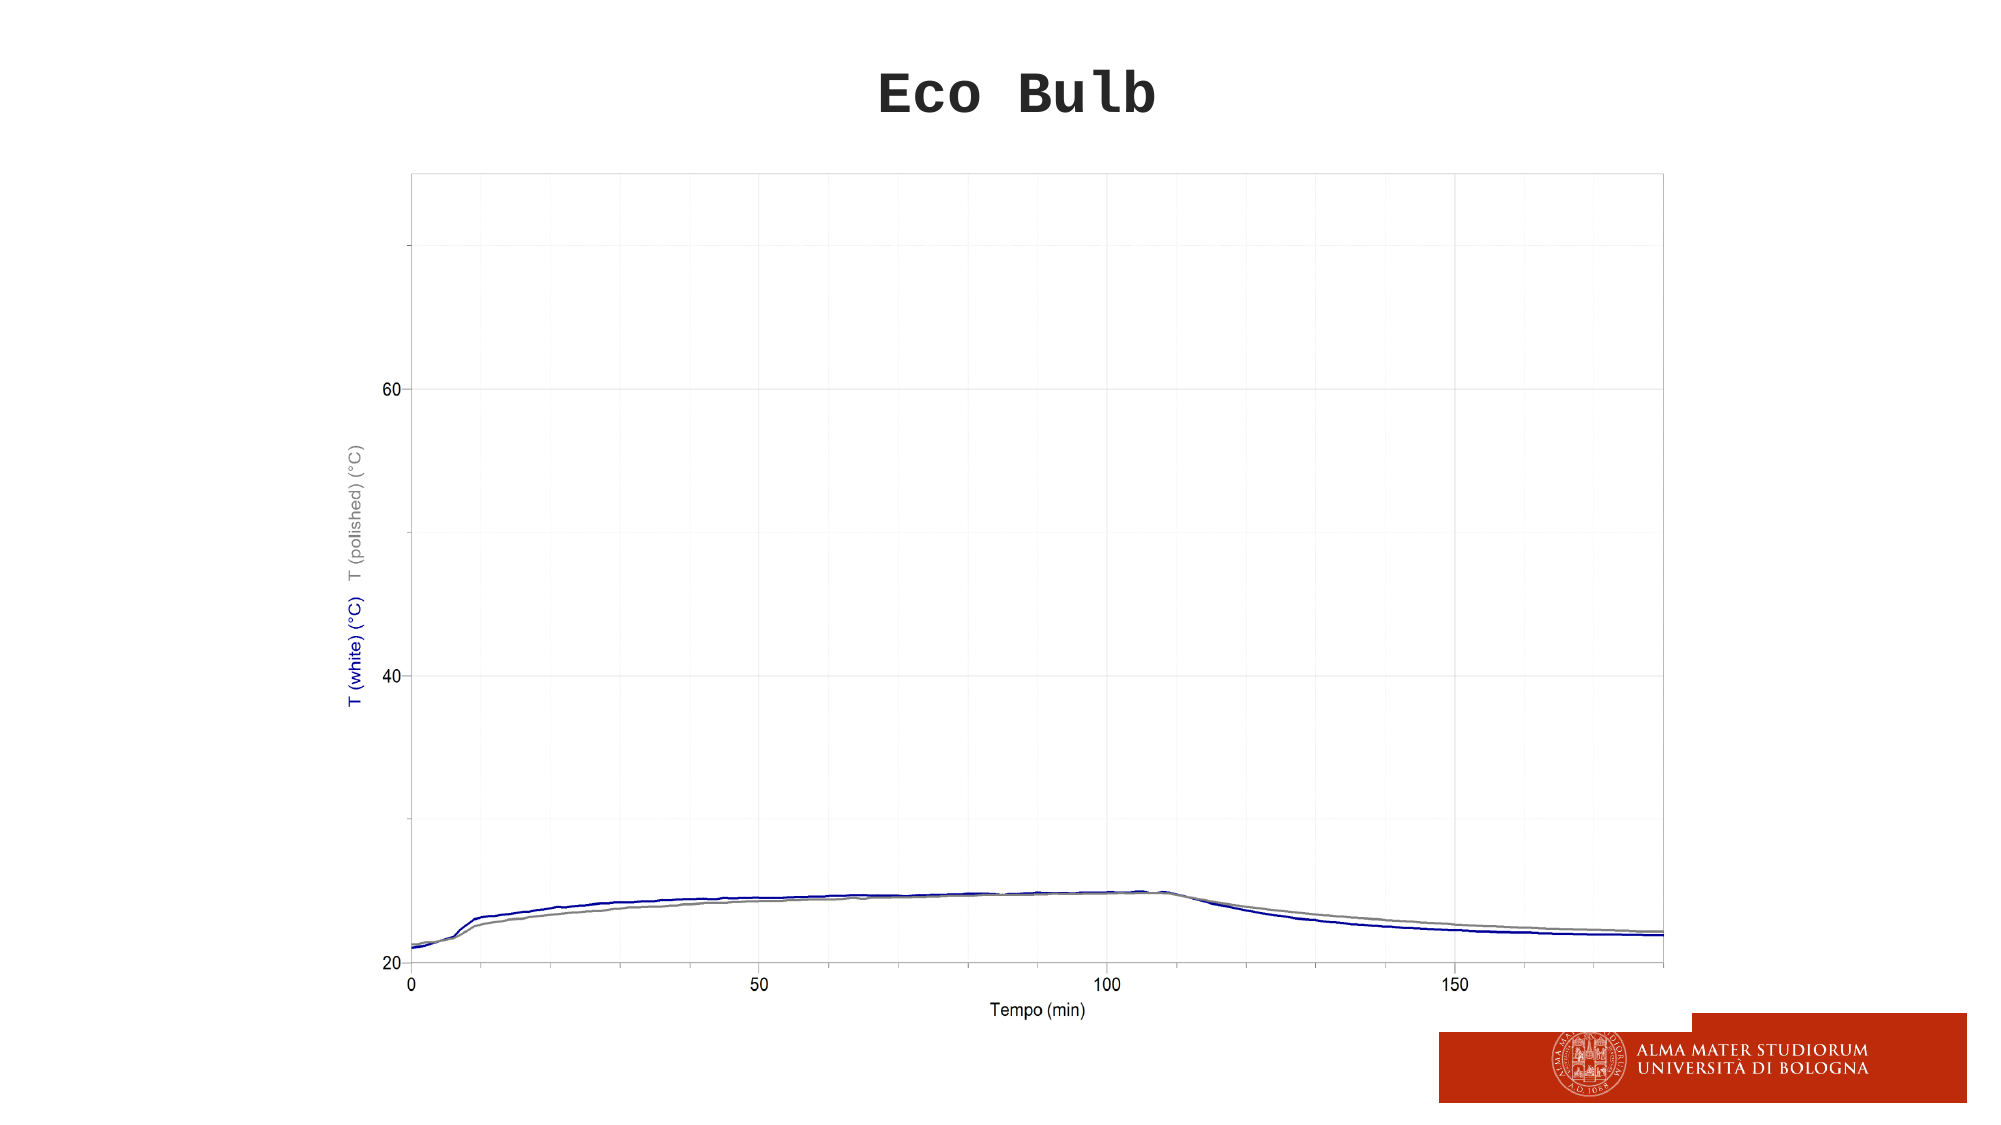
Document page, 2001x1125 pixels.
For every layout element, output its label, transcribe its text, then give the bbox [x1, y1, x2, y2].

picture [332, 152, 1692, 1032]
text_box Eco Bulb [554, 46, 1481, 134]
